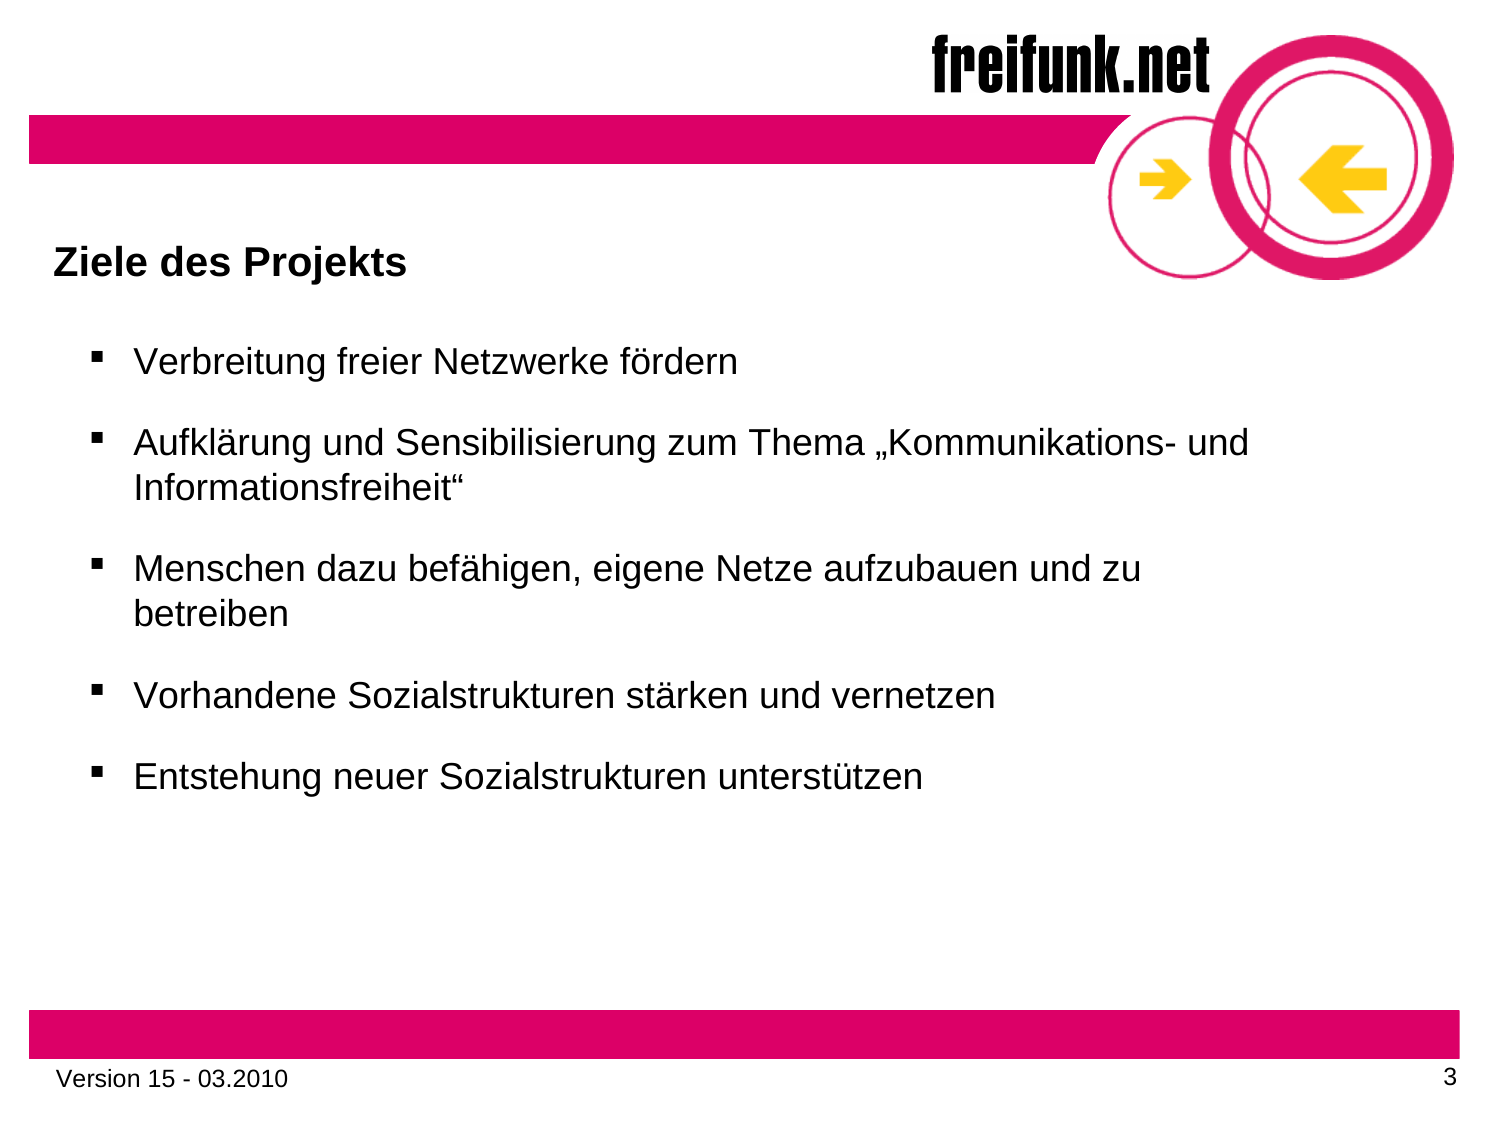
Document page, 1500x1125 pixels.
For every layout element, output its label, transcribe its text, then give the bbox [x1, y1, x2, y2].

text_box Verbreitung freier Netzwerke fördern Aufklärung und Sensibilisierung zum Thema „Kommunikations- und Informationsfreiheit“ Menschen dazu befähigen, eigene Netze aufzubauen und zu betreiben Vorhandene Sozialstrukturen stärken und vernetzen Entstehung neuer Sozialstrukturen unterstützen [59, 337, 1288, 976]
picture [932, 34, 1454, 280]
text_box Ziele des Projekts [53, 235, 1046, 396]
